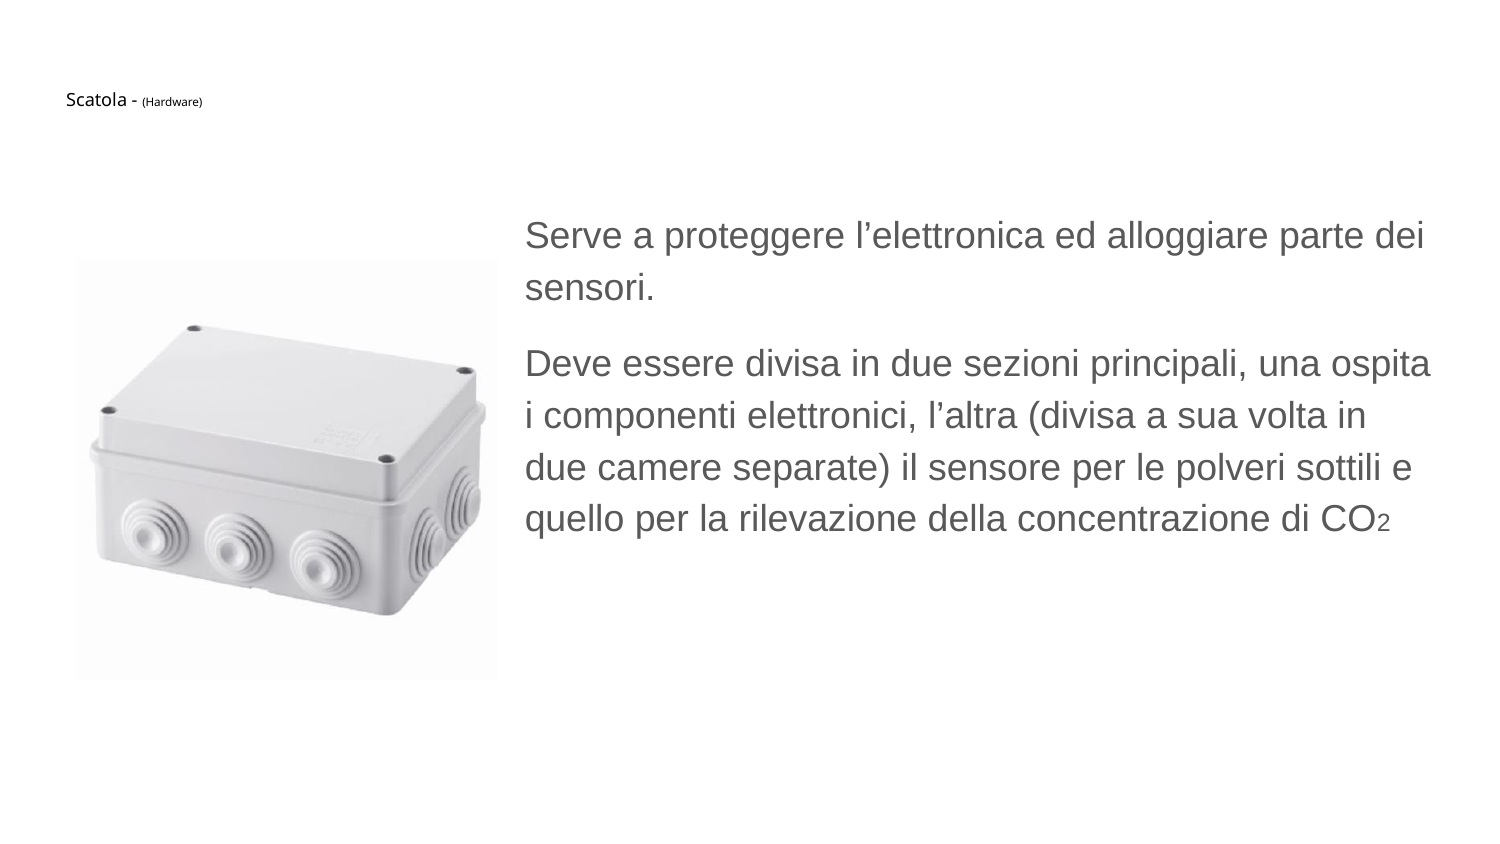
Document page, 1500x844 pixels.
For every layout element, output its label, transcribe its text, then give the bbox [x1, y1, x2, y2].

title Scatola - (Hardware) [51, 72, 1449, 167]
list Serve a proteggere l’elettronica ed alloggiare parte dei sensori. Deve essere divisa in due sezioni principali, una ospita i componenti elettronici, l’altra (divisa a sua volta in due camere separate) il sensore per le polveri sottili e quello per la rilevazione della concentrazione di CO2 [509, 189, 1449, 750]
picture [7, 188, 568, 750]
